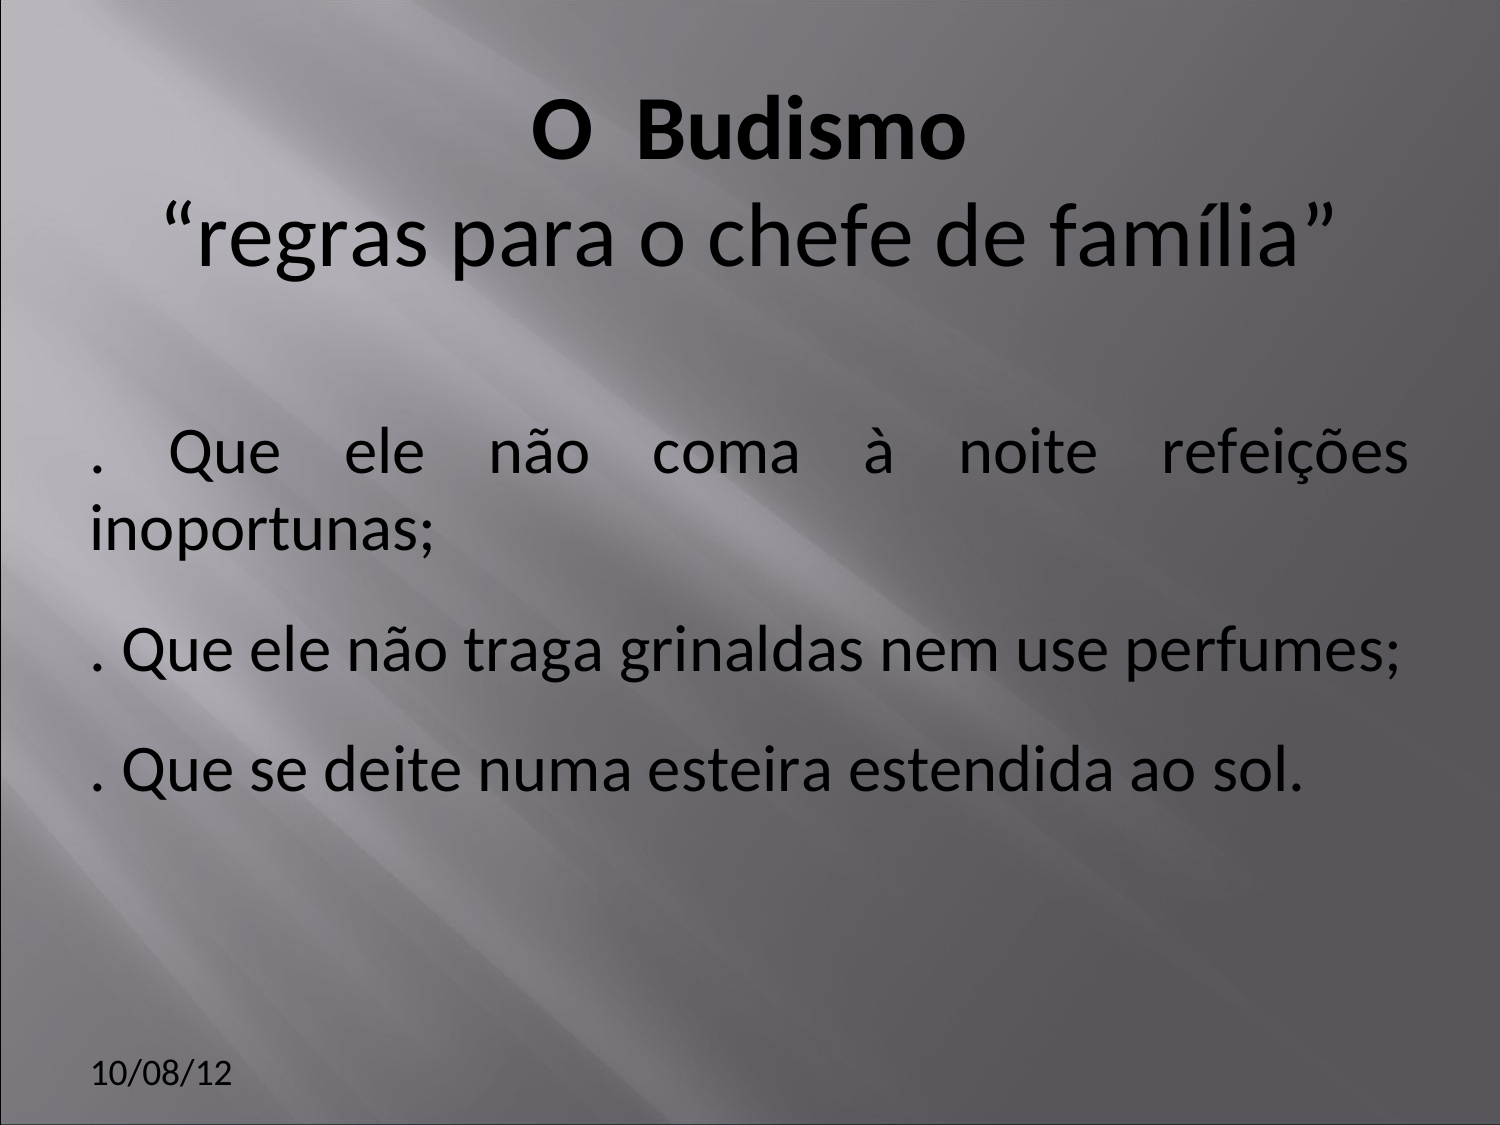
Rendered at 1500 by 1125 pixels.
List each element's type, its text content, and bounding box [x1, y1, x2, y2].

text_box O Budismo “regras para o chefe de família” [75, 0, 1426, 278]
picture [0, 0, 1500, 1125]
text_box 10/08/12 [75, 1042, 425, 1125]
text_box . Que ele não coma à noite refeições inoportunas; . Que ele não traga grinaldas nem use perfumes; . Que se deite numa esteira estendida ao sol. [75, 278, 1426, 1035]
